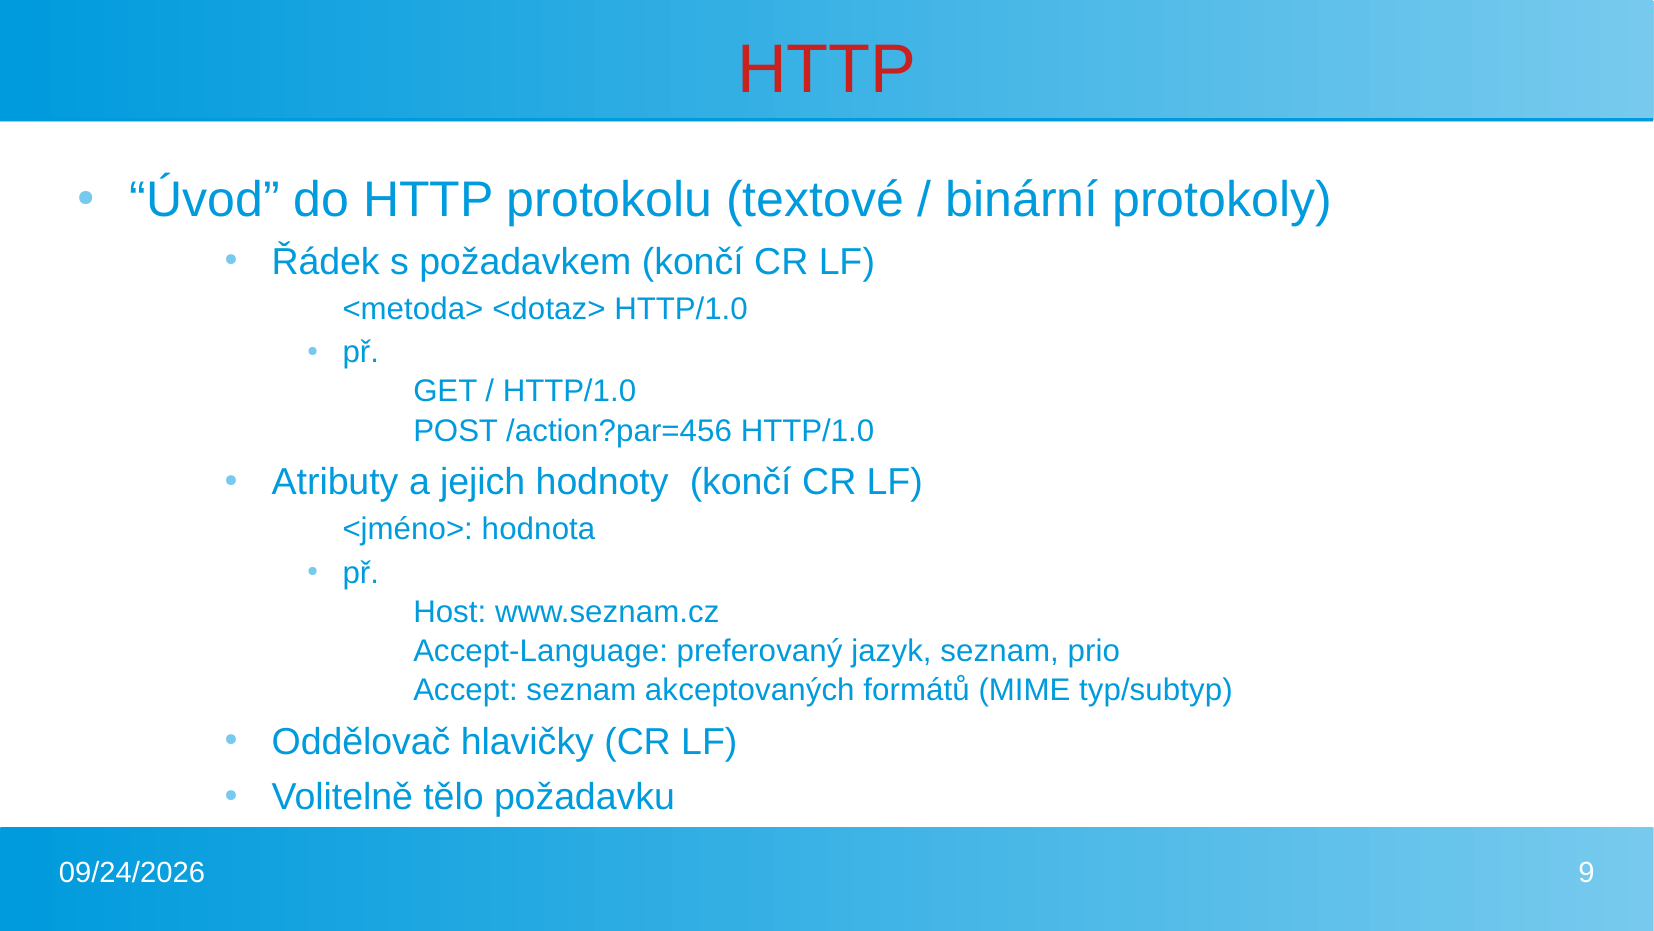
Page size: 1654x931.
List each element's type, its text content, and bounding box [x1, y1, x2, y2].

title HTTP [59, 29, 1595, 108]
list “Úvod” do HTTP protokolu (textové / binární protokoly) Řádek s požadavkem (končí CR LF) <metoda> <dotaz> HTTP/1.0 př. GET / HTTP/1.0 POST /action?par=456 HTTP/1.0 Atributy a jejich hodnoty (končí CR LF) <jméno>: hodnota př. Host: www.seznam.cz Accept-Language: preferovaný jazyk, seznam, prio Accept: seznam akceptovaných formátů (MIME typ/subtyp) Oddělovač hlavičky (CR LF) Volitelně tělo požadavku [59, 171, 1595, 762]
